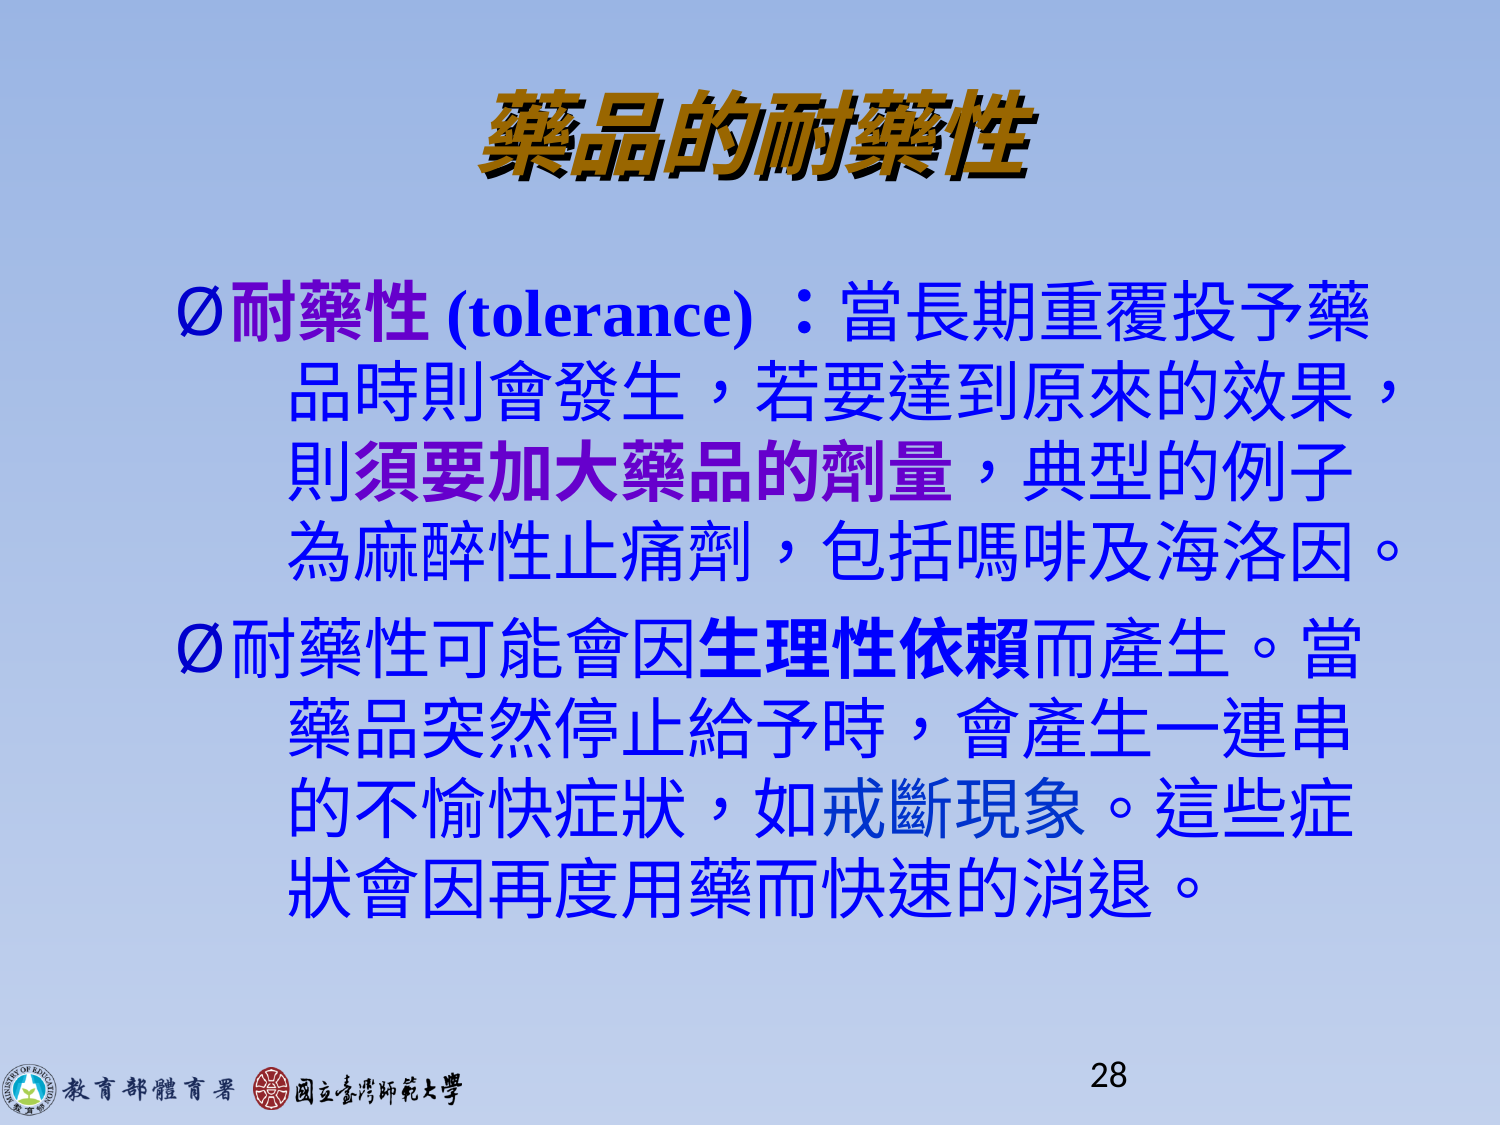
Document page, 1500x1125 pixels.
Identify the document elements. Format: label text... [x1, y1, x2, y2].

text_box [1074, 1042, 1426, 1103]
list 耐藥性(tolerance)：當長期重覆投予藥品時則會發生，若要達到原來的效果，則須要加大藥品的劑量，典型的例子為麻醉性止痛劑，包括嗎啡及海洛因。 耐藥性可能會因生理性依賴而產生。當藥品突然停止給予時，會產生一連串的不愉快症狀，如戒斷現象。這些症狀會因再度用藥而快速的消退。 [159, 262, 1400, 1094]
title 藥品的耐藥性 [0, 66, 1500, 197]
